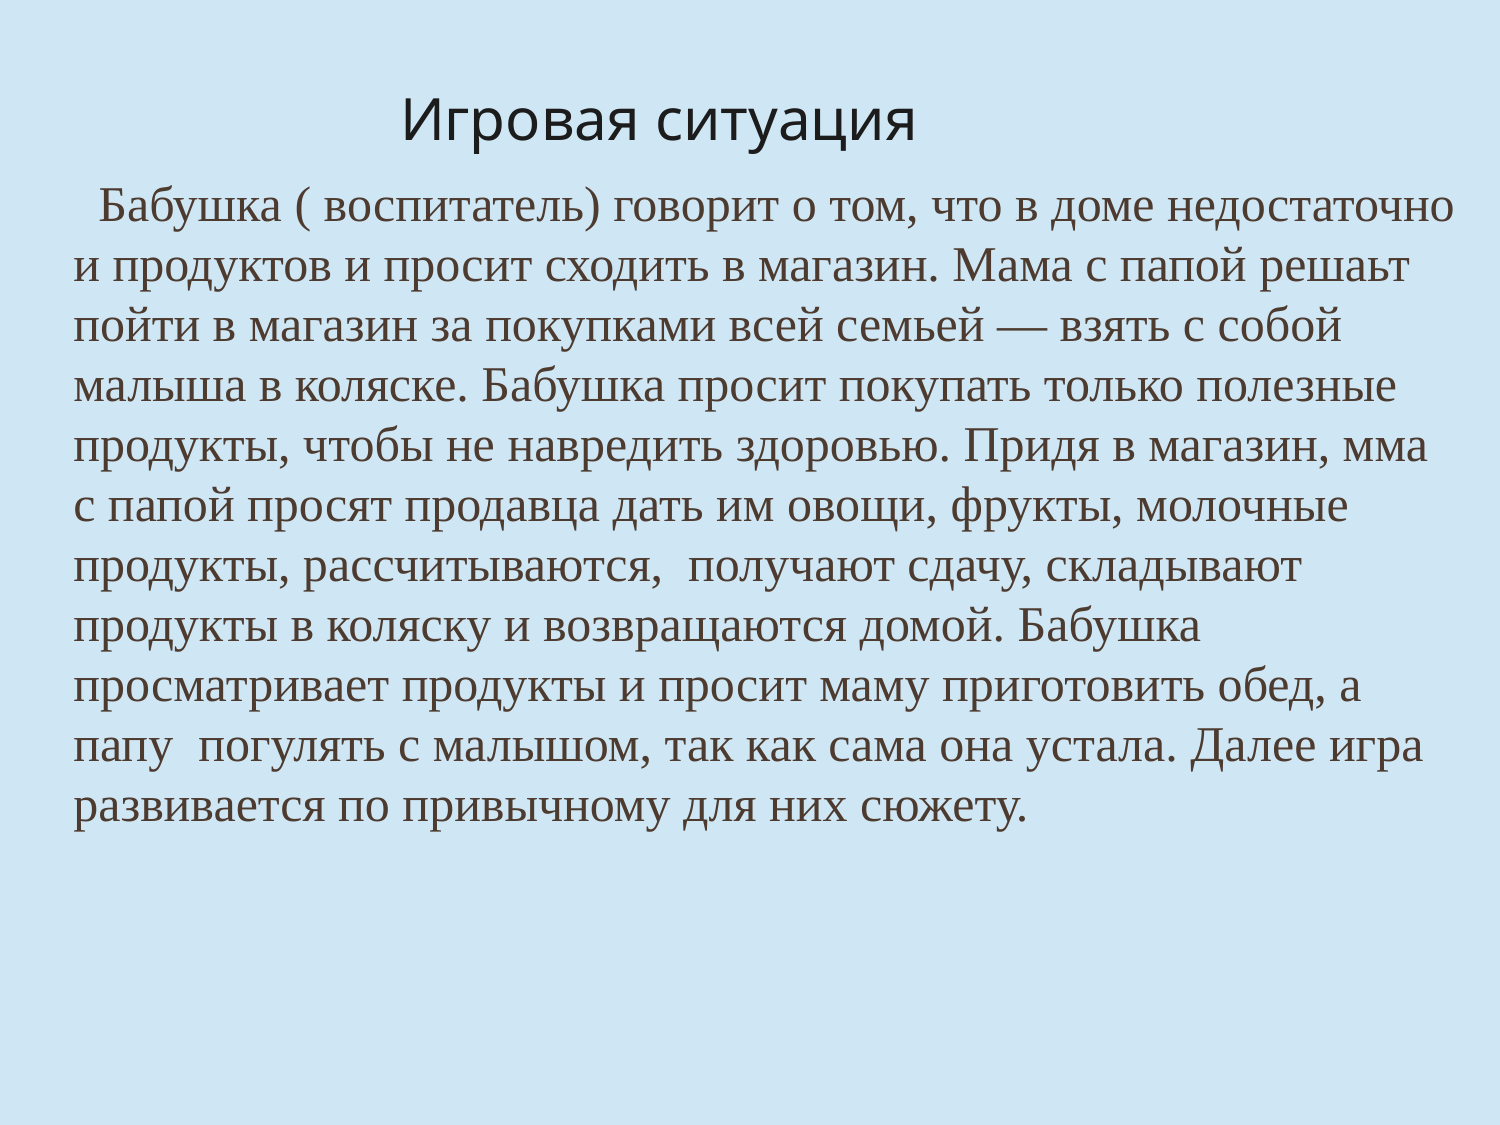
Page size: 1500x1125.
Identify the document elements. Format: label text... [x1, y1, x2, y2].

title Игровая ситуация [50, 75, 1475, 213]
list Бабушка ( воспитатель) говорит о том, что в доме недостаточно и продуктов и просит сходить в магазин. Мама с папой решаьт пойти в магазин за покупками всей семьей — взять с собой малыша в коляске. Бабушка просит покупать только полезные продукты, чтобы не навредить здоровью. Придя в магазин, мма с папой просят продавца дать им овощи, фрукты, молочные продукты, рассчитываются, получают сдачу, складывают продукты в коляску и возвращаются домой. Бабушка просматривает продукты и просит маму приготовить обед, а папу погулять с малышом, так как сама она устала. Далее игра развивается по привычному для них сюжету. [58, 164, 1475, 1125]
